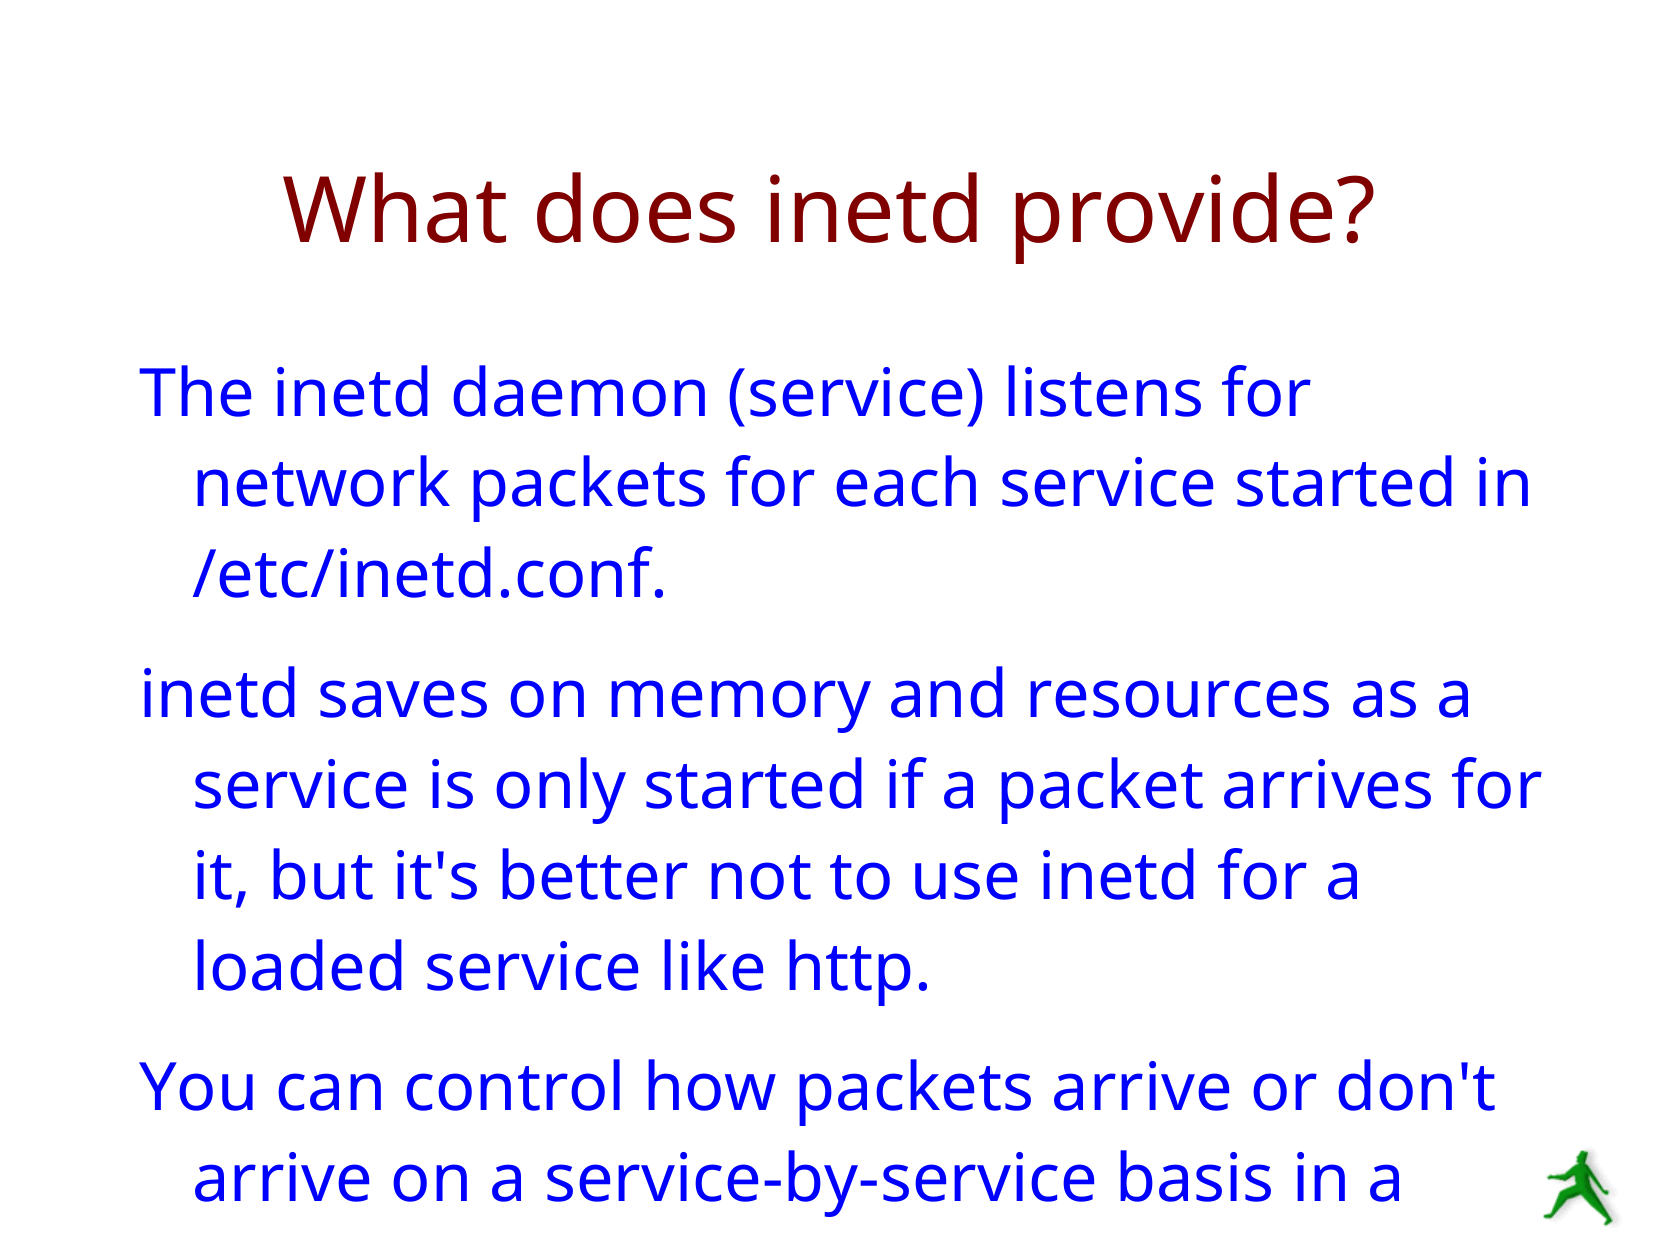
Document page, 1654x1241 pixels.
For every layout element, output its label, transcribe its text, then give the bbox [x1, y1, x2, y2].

picture [1541, 1135, 1633, 1228]
list The inetd daemon (service) listens for network packets for each service started in /etc/inetd.conf. inetd saves on memory and resources as a service is only started if a packet arrives for it, but it's better not to use inetd for a loaded service like http. You can control how packets arrive or don't arrive on a service-by-service basis in a detailed manner using inetd. [121, 344, 1560, 1207]
title What does inetd provide? [87, 97, 1572, 316]
